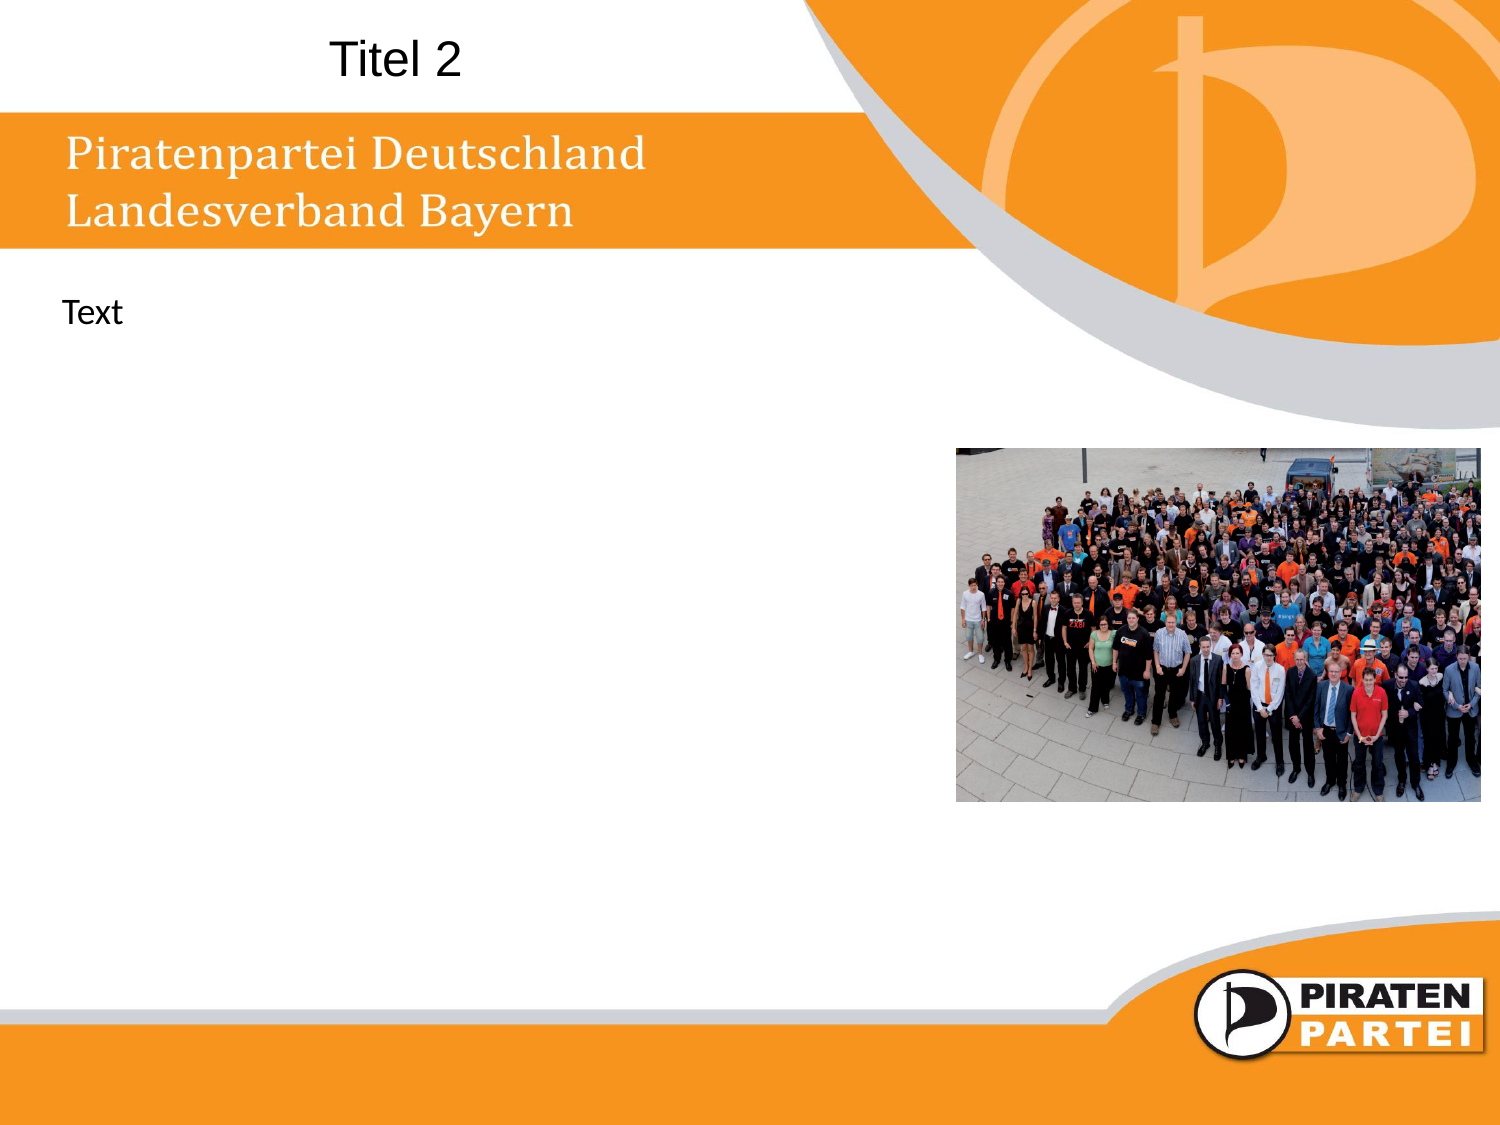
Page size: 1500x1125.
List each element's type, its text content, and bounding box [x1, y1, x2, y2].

picture [0, 0, 1500, 1125]
title Titel 2 [23, 11, 768, 107]
text_box Text [47, 279, 975, 340]
